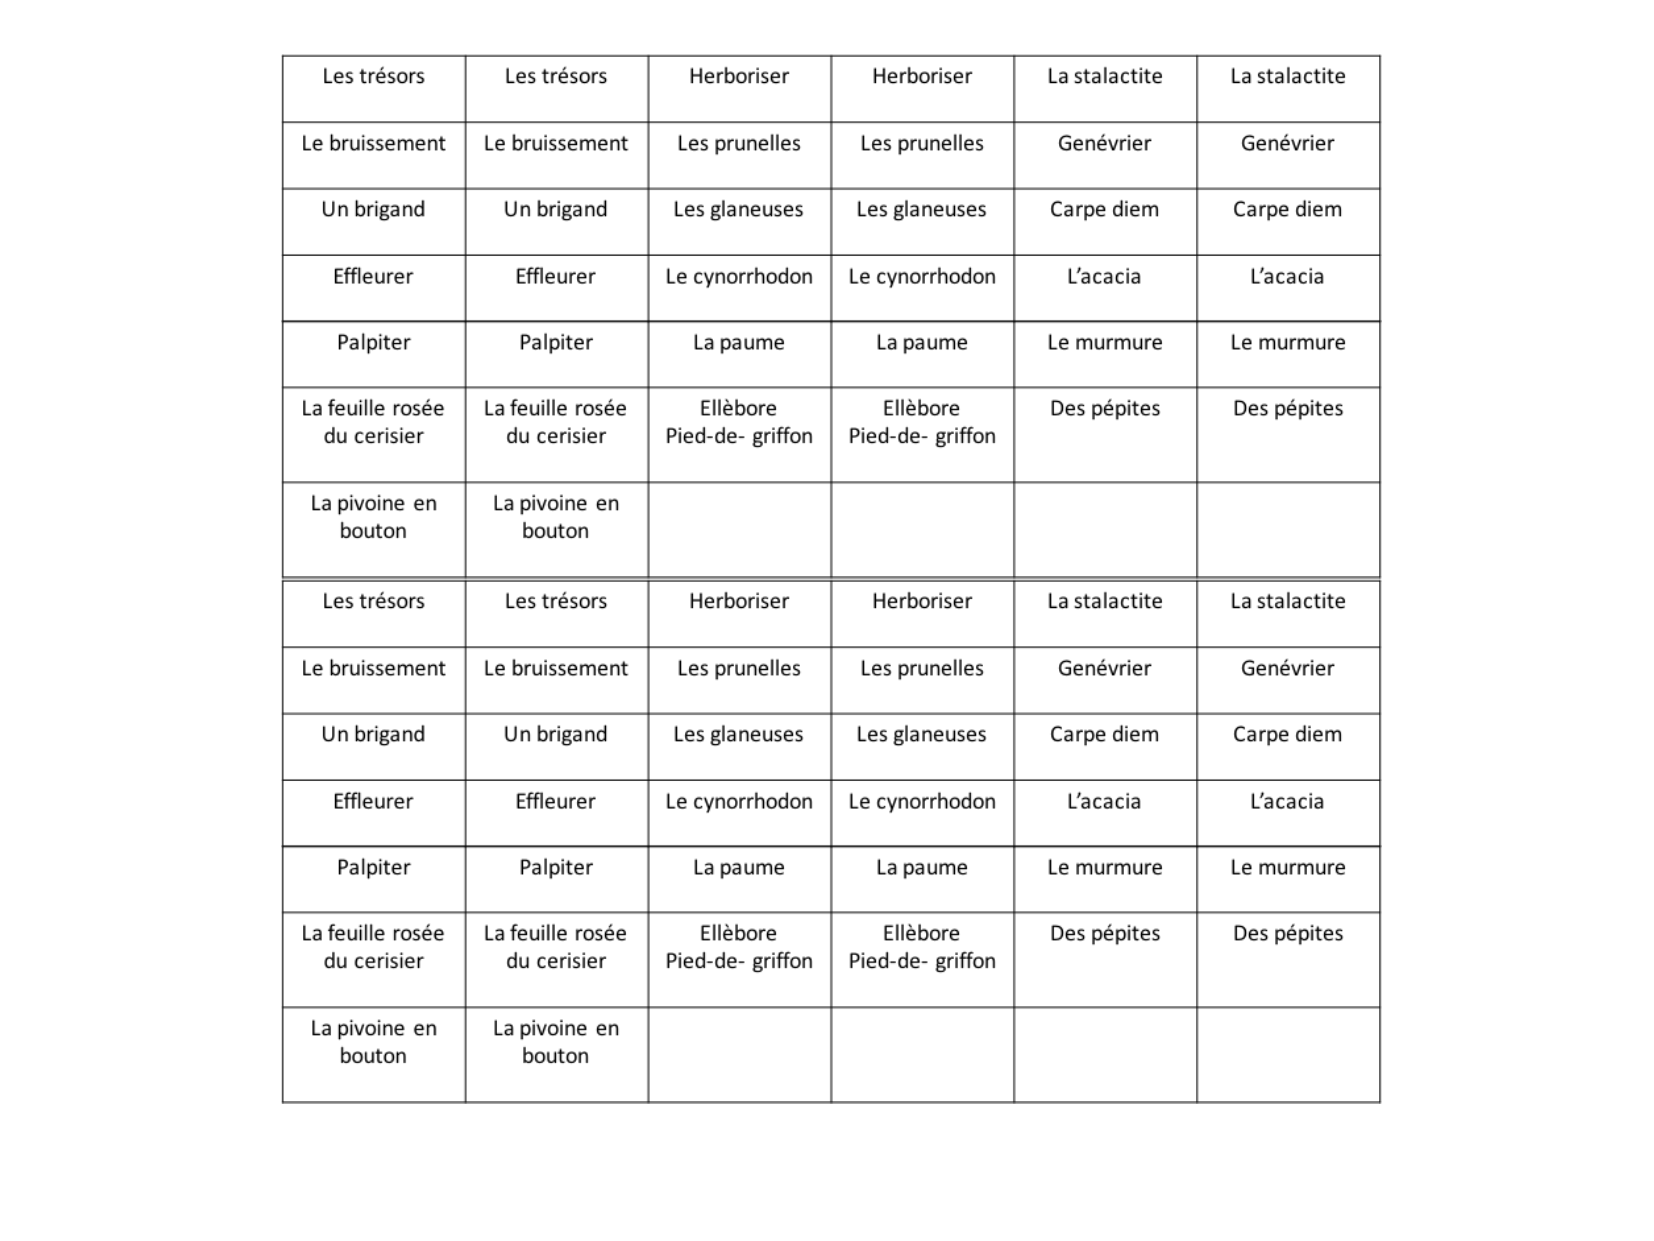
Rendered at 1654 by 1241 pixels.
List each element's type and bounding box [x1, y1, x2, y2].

picture [281, 53, 1382, 1104]
